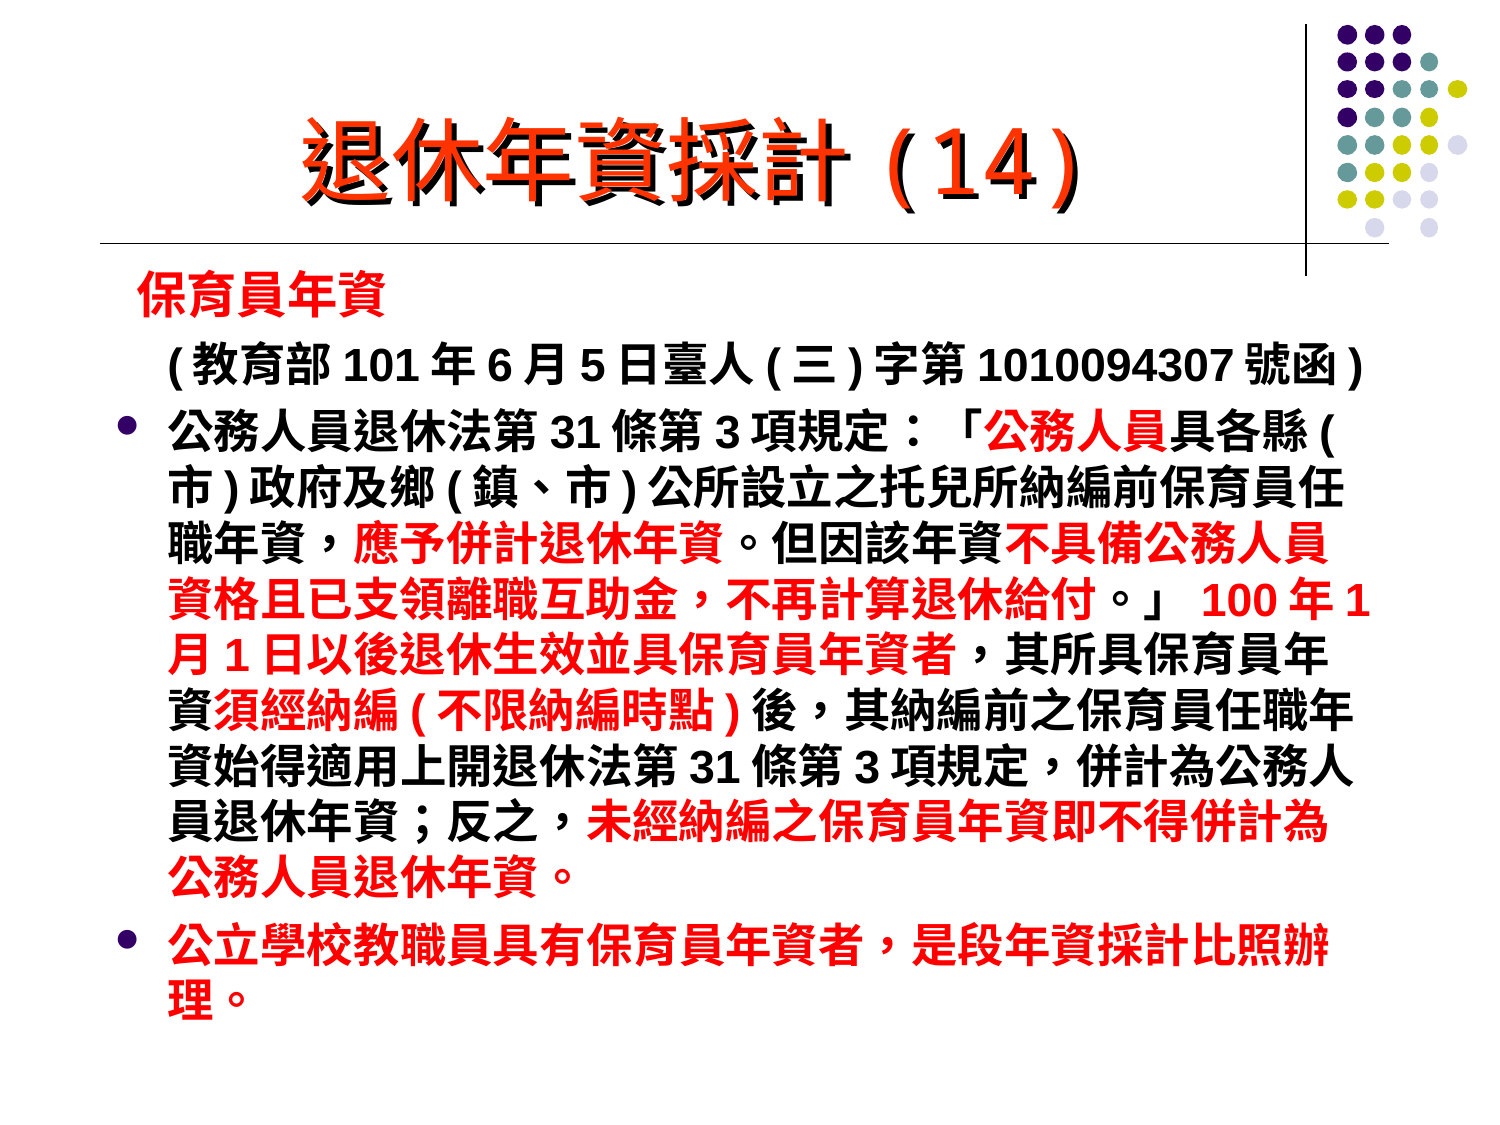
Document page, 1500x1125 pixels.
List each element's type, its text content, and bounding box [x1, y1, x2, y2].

title 退休年資採計(14) [76, 78, 1315, 220]
list 保育員年資 (教育部101年6月5日臺人(三)字第1010094307號函) 公務人員退休法第31條第3項規定：「公務人員具各縣(市)政府及鄉(鎮、市)公所設立之托兒所納編前保育員任職年資，應予併計退休年資。但因該年資不具備公務人員資格且已支領離職互助金，不再計算退休給付。」100年1月1日以後退休生效並具保育員年資者，其所具保育員年資須經納編(不限納編時點)後，其納編前之保育員任職年資始得適用上開退休法第31條第3項規定，併計為公務人員退休年資；反之，未經納編之保育員年資即不得併計為公務人員退休年資。 公立學校教職員具有保育員年資者，是段年資採計比照辦理。 [100, 255, 1388, 1059]
